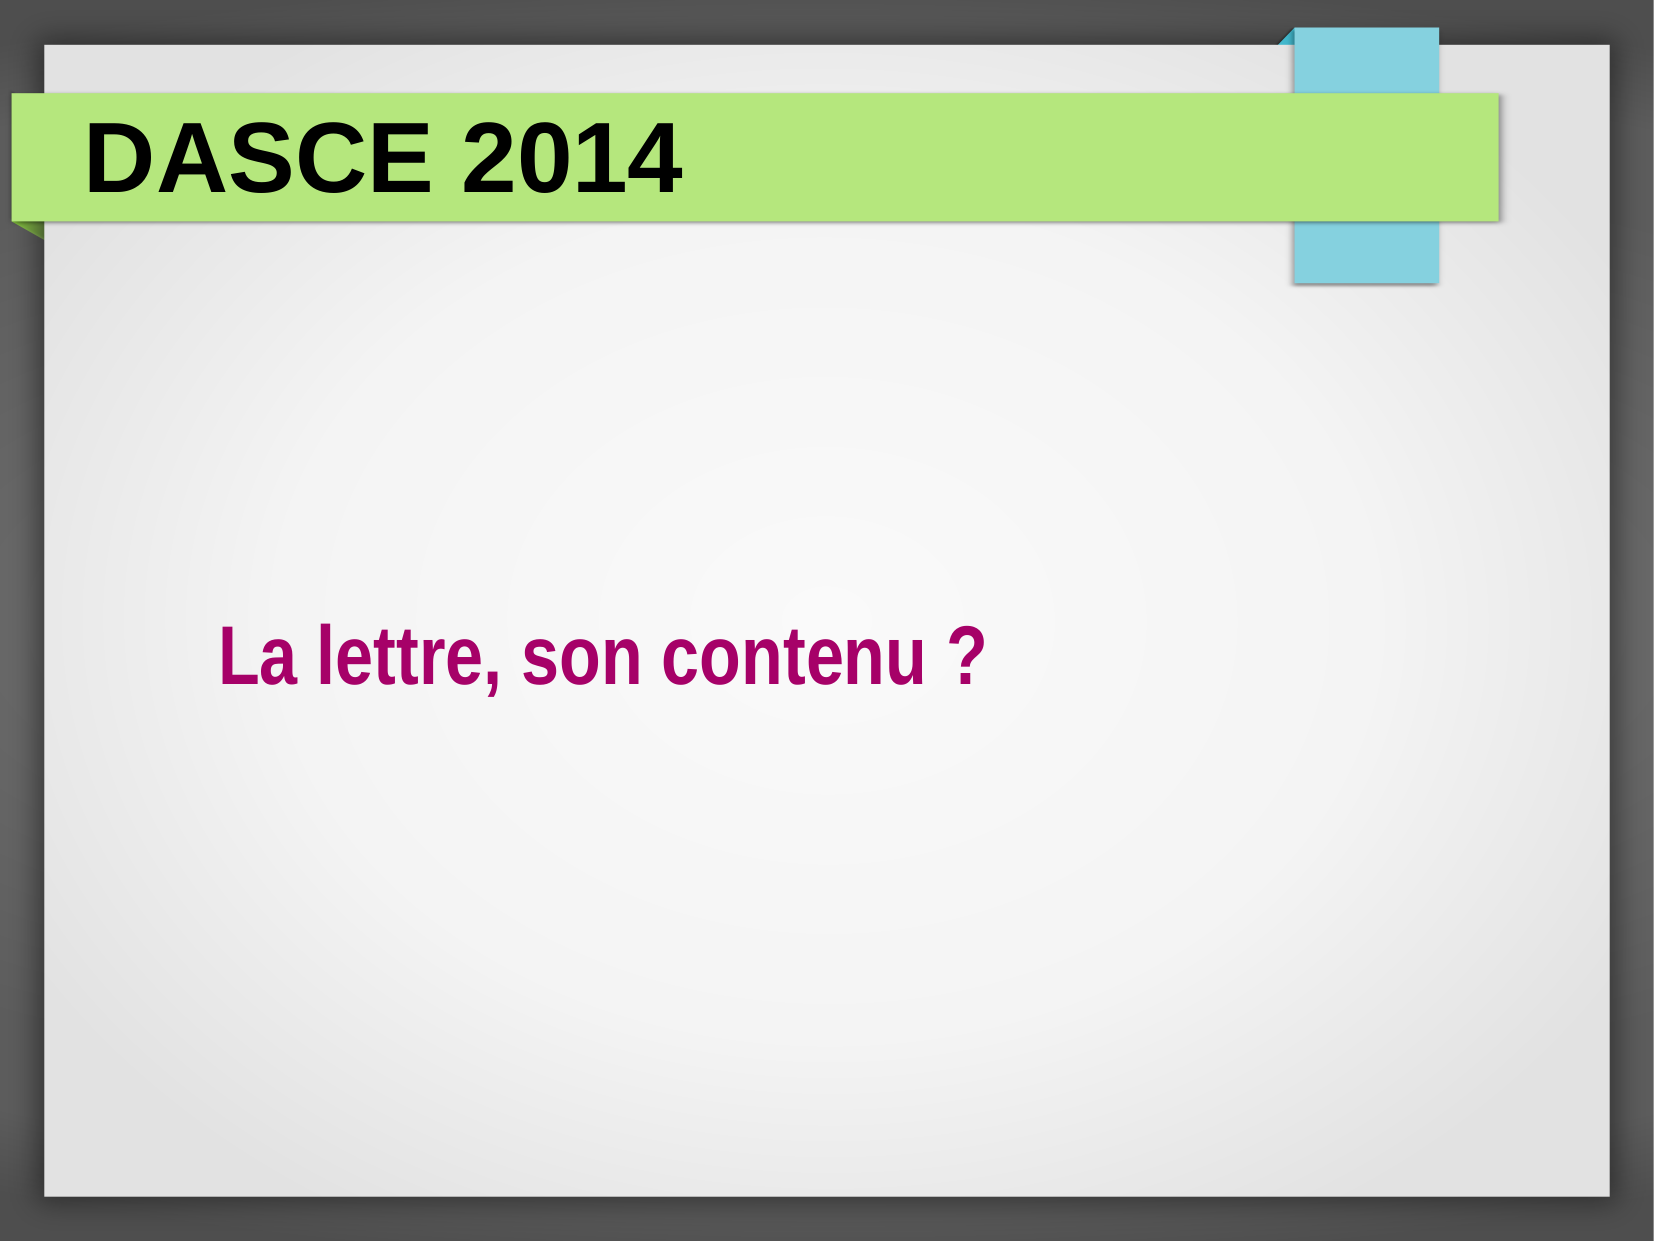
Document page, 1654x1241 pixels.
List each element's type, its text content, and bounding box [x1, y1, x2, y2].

subtitle La lettre, son contenu ? [129, 295, 1619, 1015]
title DASCE 2014 [47, 101, 721, 214]
picture [0, 0, 1654, 1241]
